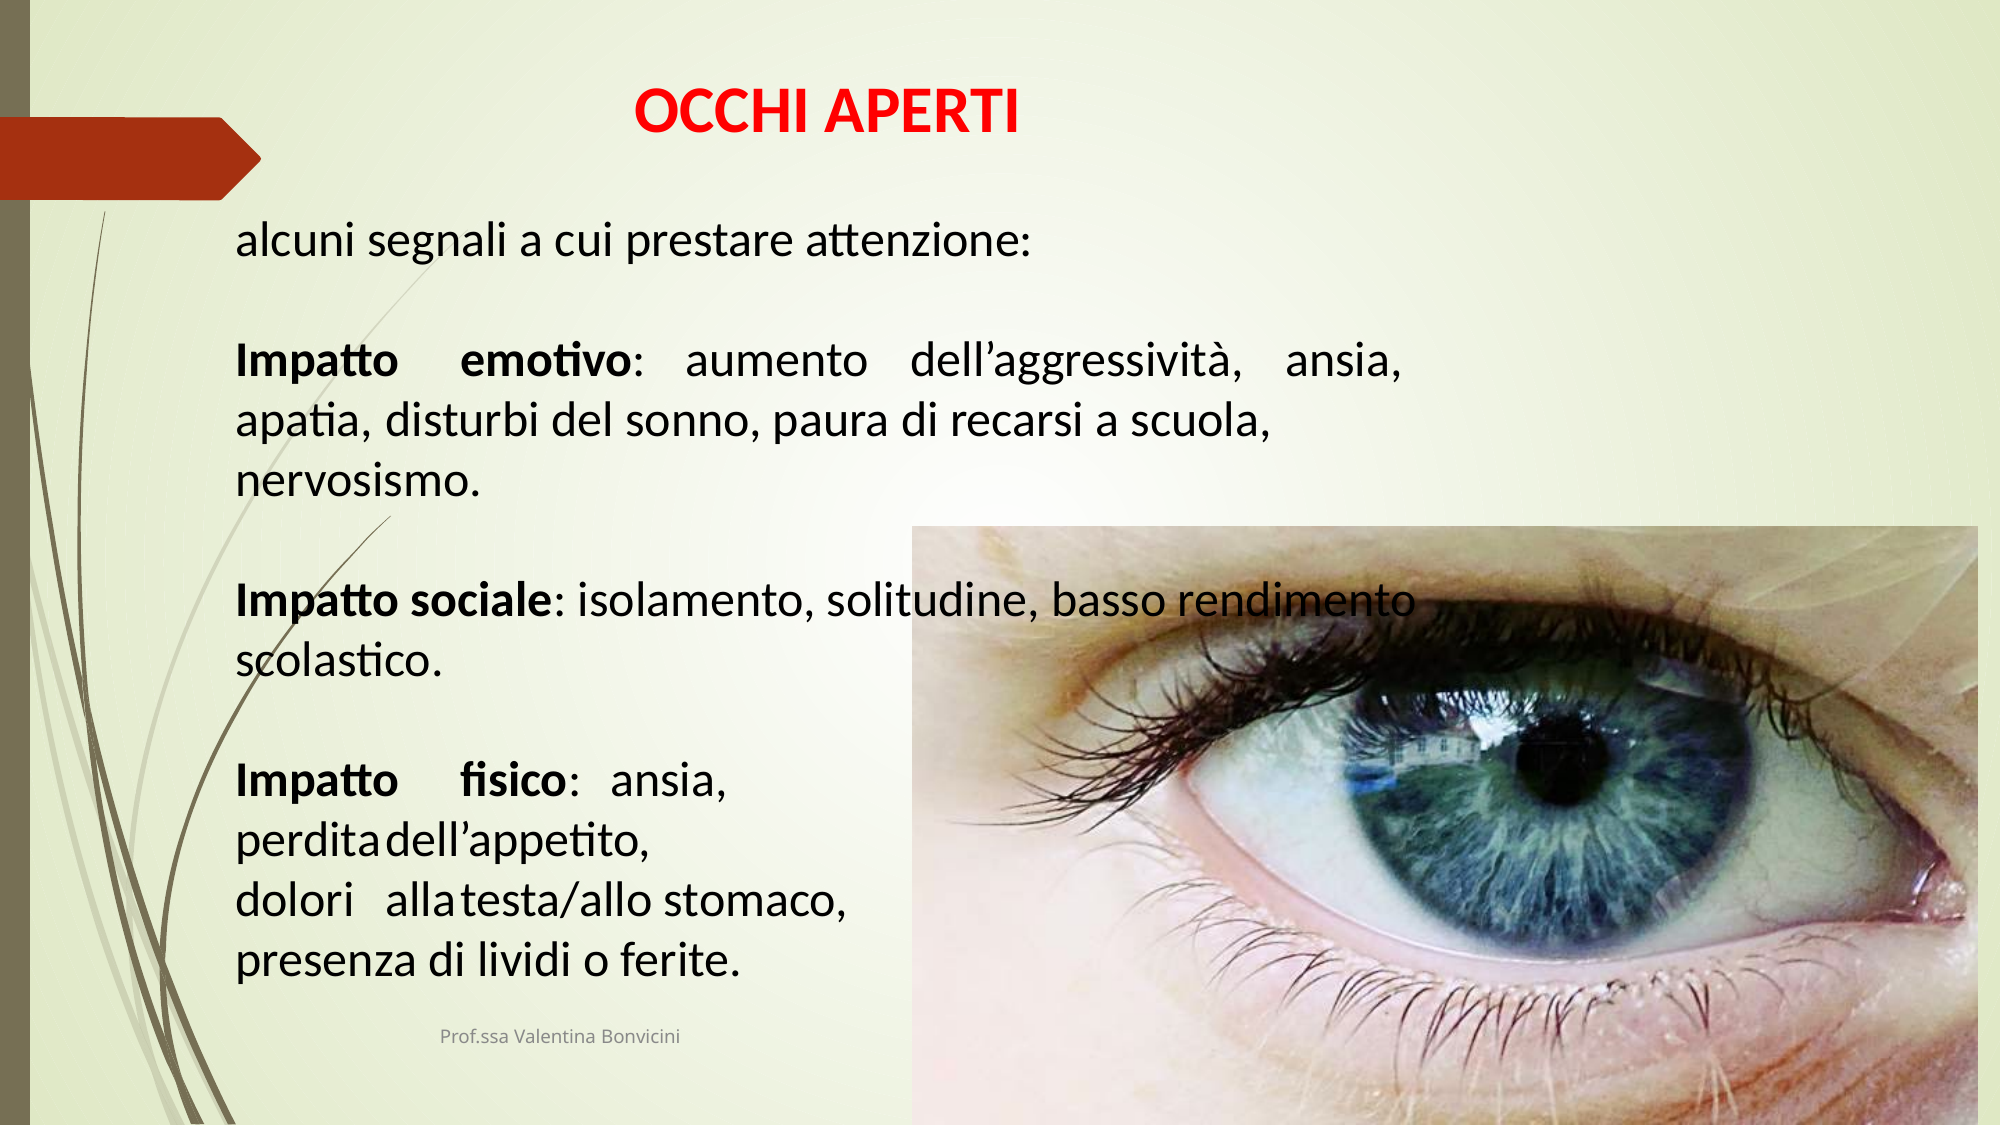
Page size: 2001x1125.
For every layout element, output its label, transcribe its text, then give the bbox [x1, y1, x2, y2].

picture [912, 526, 1978, 1125]
text_box Prof.ssa Valentina Bonvicini [424, 1006, 912, 1067]
text_box OCCHI APERTI alcuni segnali a cui prestare attenzione: Impatto emotivo: aumento dell’aggressività, ansia, apatia, disturbi del sonno, paura di recarsi a scuola, nervosismo. Impatto sociale: isolamento, solitudine, basso rendimento scolastico. Impatto fisico: ansia, perdita dell’appetito, dolori alla testa/allo stomaco, presenza di lividi o ferite. [220, 59, 1500, 994]
